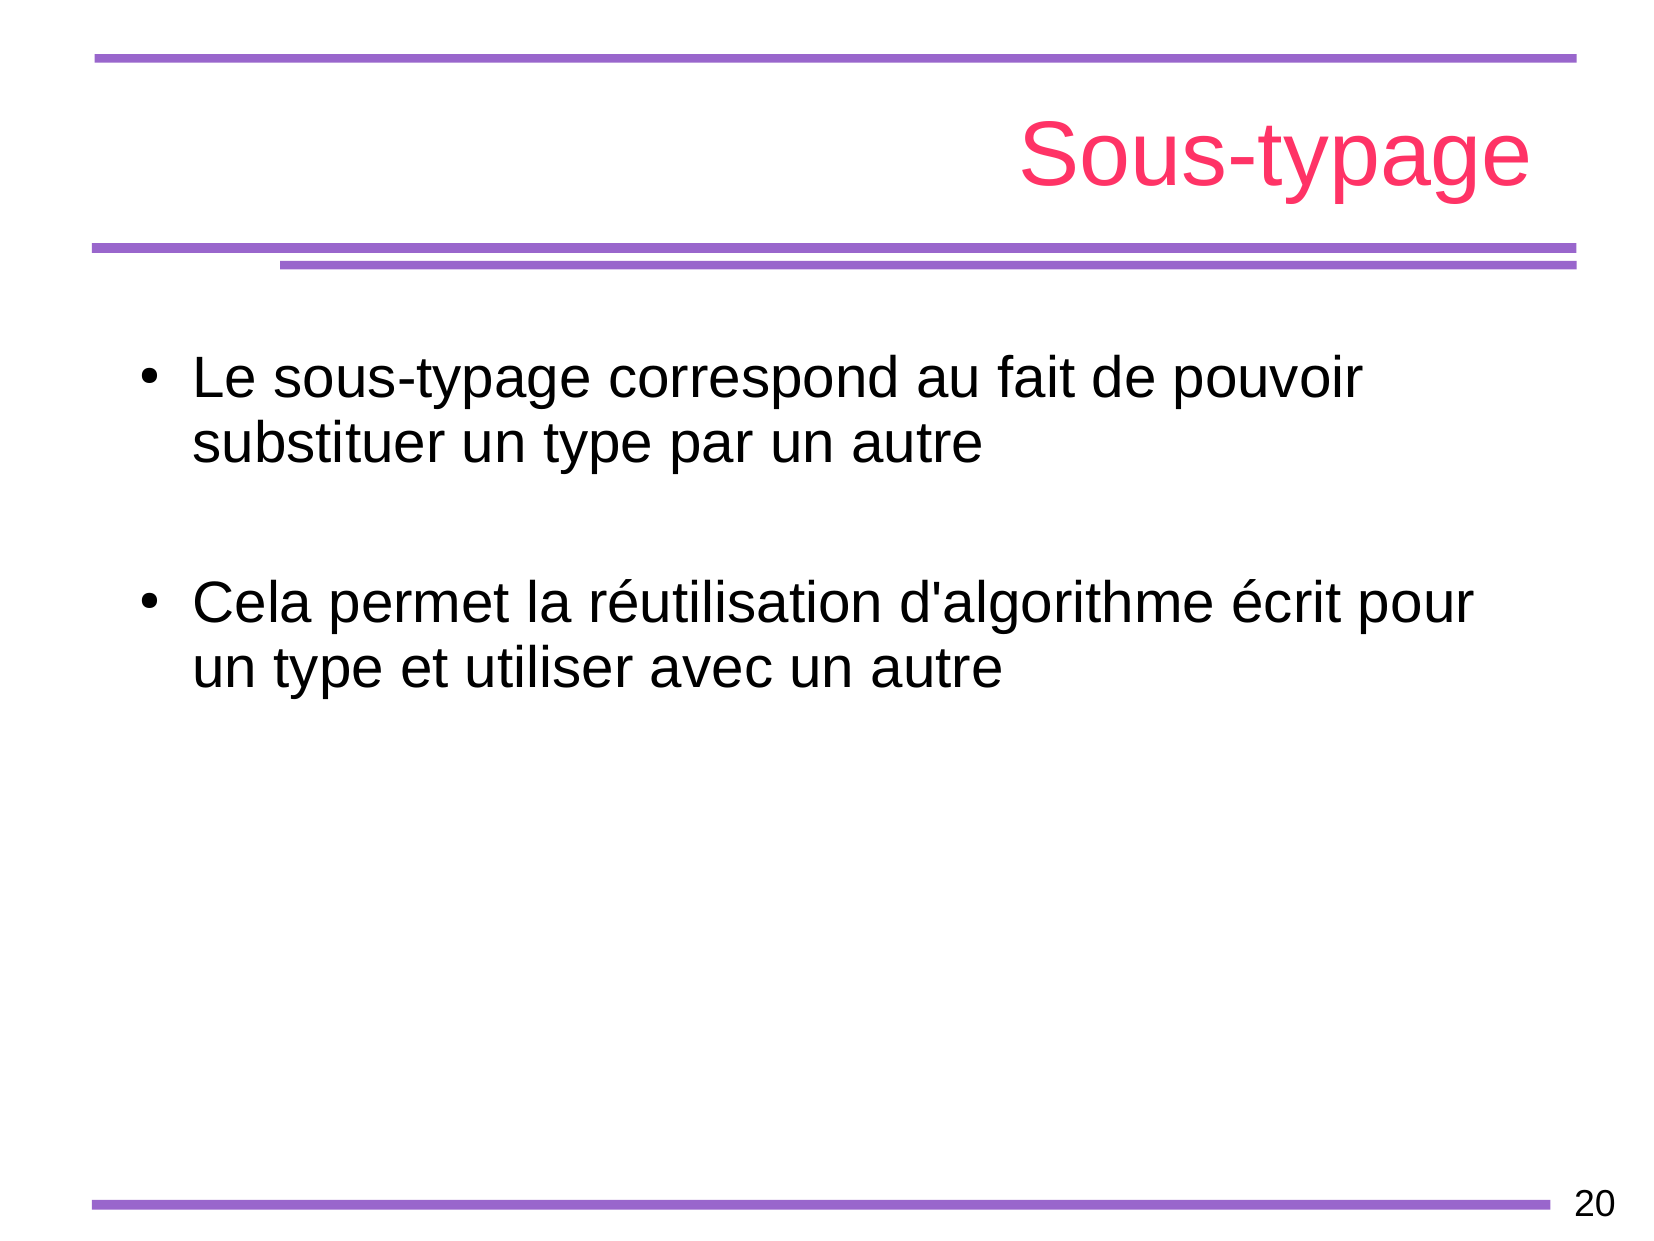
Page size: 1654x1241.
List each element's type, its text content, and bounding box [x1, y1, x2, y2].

list Le sous-typage correspond au fait de pouvoir substituer un type par un autre Cela permet la réutilisation d'algorithme écrit pour un type et utiliser avec un autre [121, 344, 1534, 772]
title Sous-typage [121, 49, 1534, 257]
